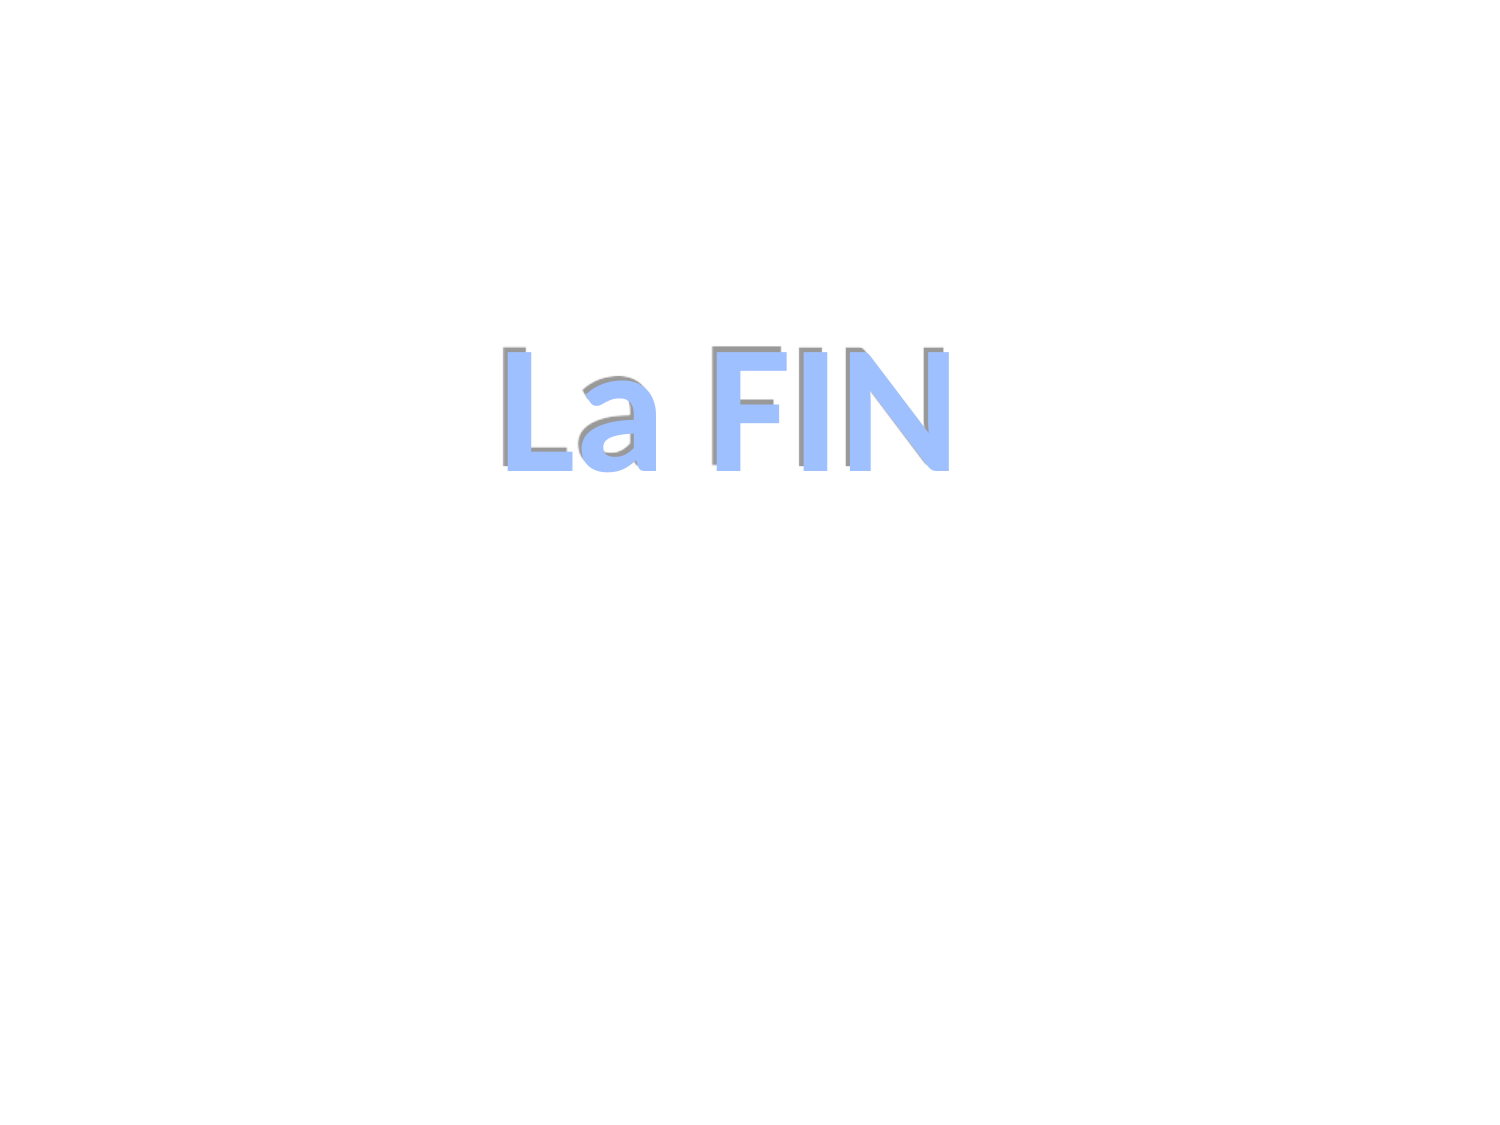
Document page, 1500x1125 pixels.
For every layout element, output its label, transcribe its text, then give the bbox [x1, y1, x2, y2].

text_box La FIN [483, 281, 976, 516]
